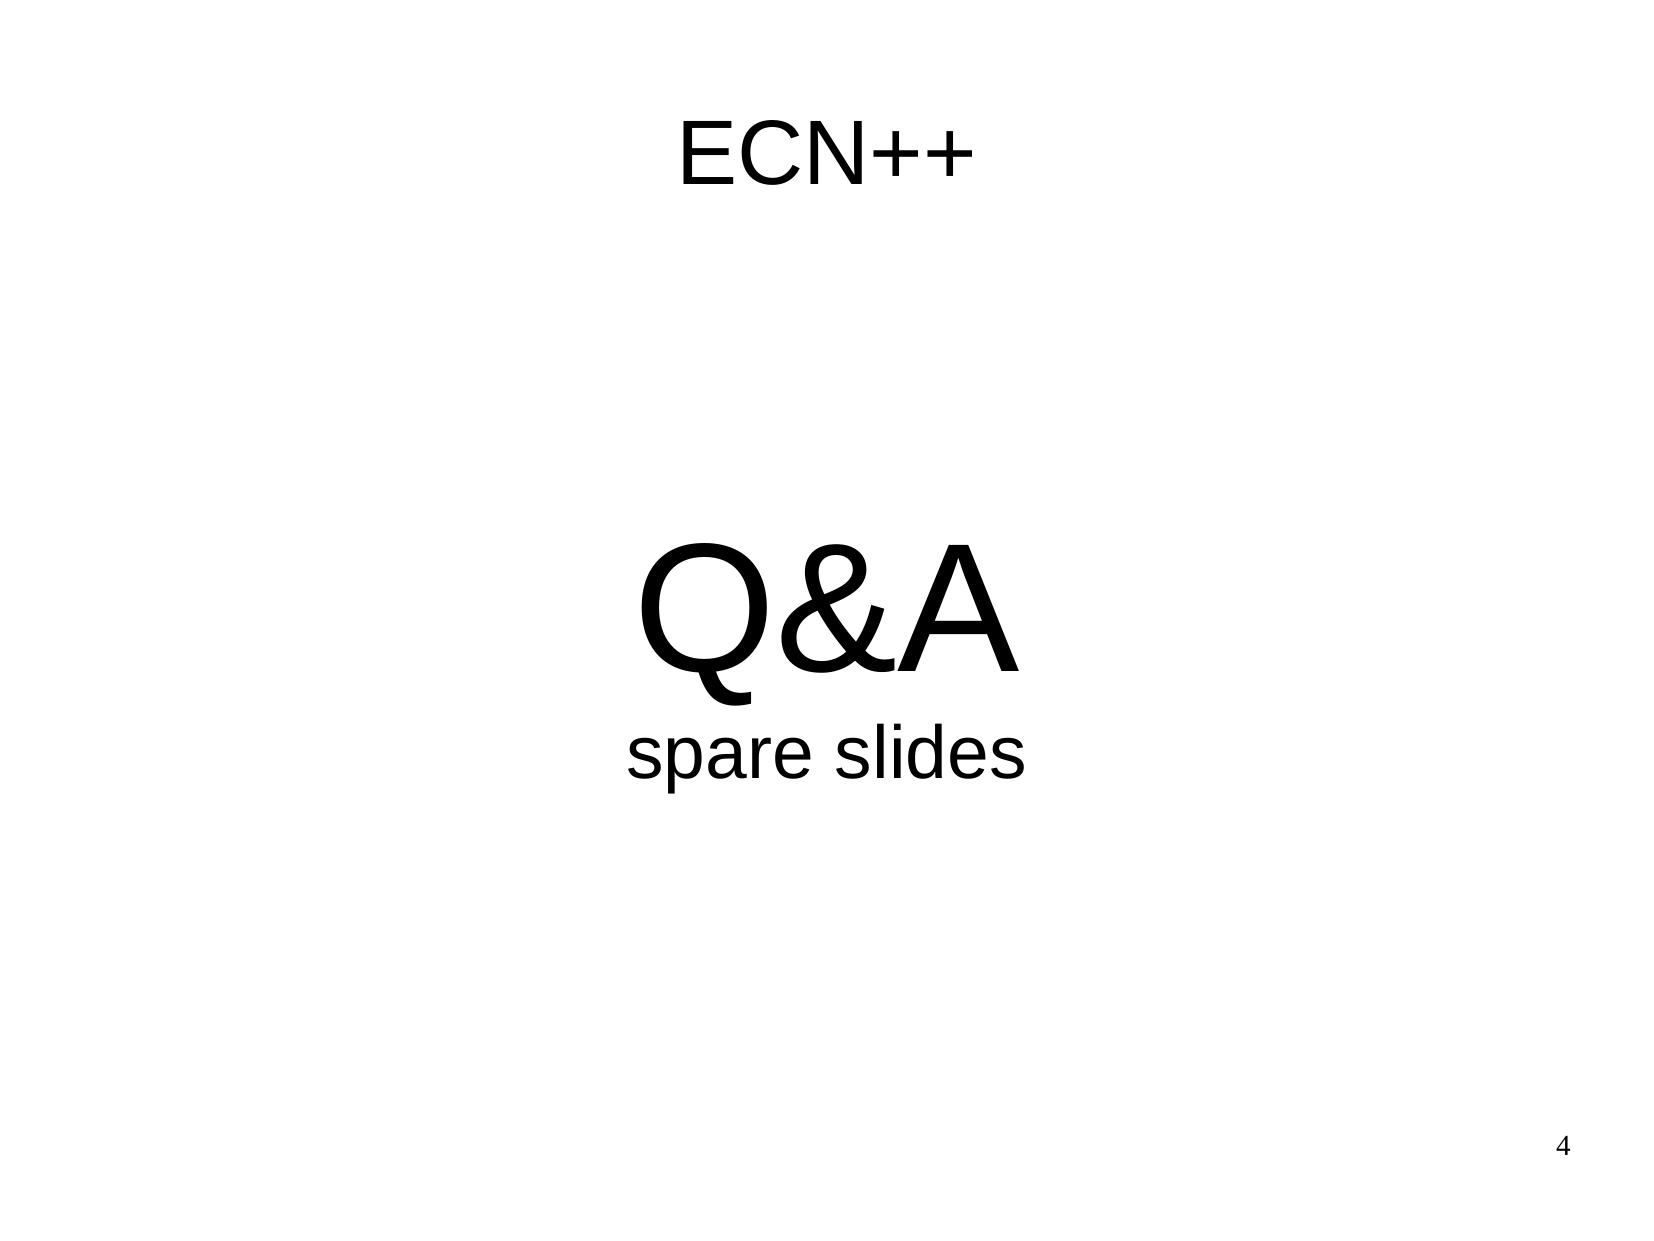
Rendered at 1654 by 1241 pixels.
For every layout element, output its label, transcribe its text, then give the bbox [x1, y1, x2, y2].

title ECN++ [82, 49, 1571, 257]
subtitle Q&A spare slides [82, 290, 1571, 1010]
